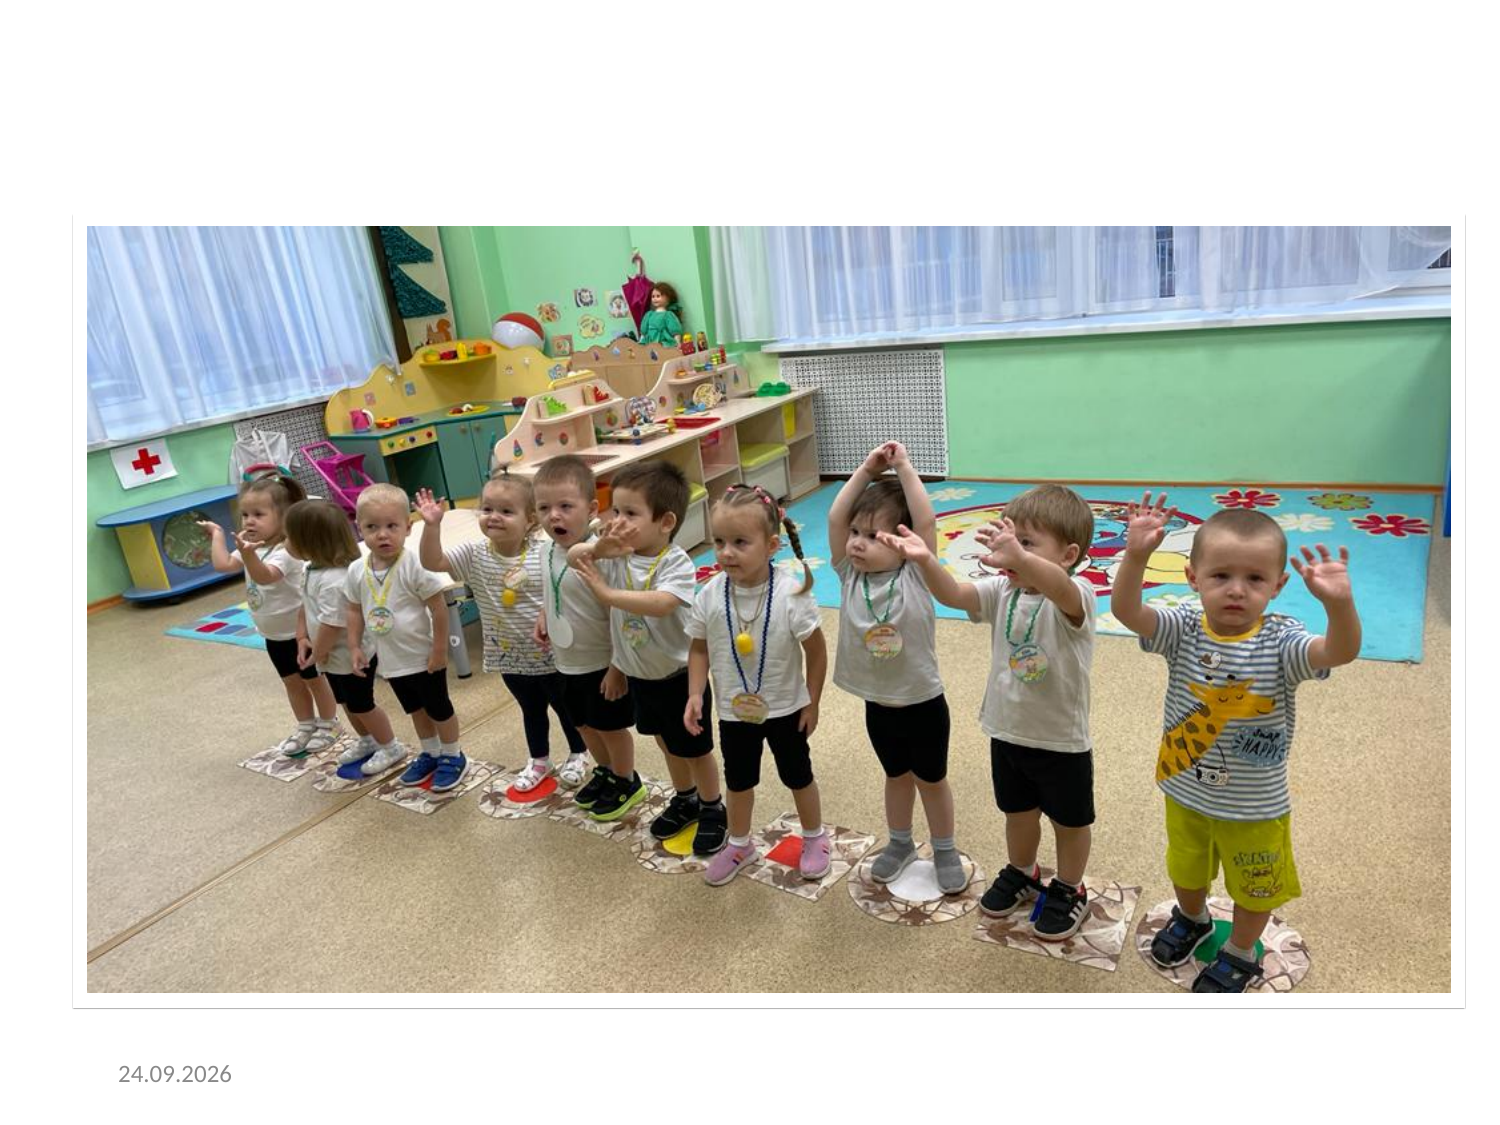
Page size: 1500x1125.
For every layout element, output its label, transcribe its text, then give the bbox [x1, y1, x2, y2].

picture [87, 226, 1451, 993]
text_box 19.10.2022 [103, 1042, 441, 1103]
